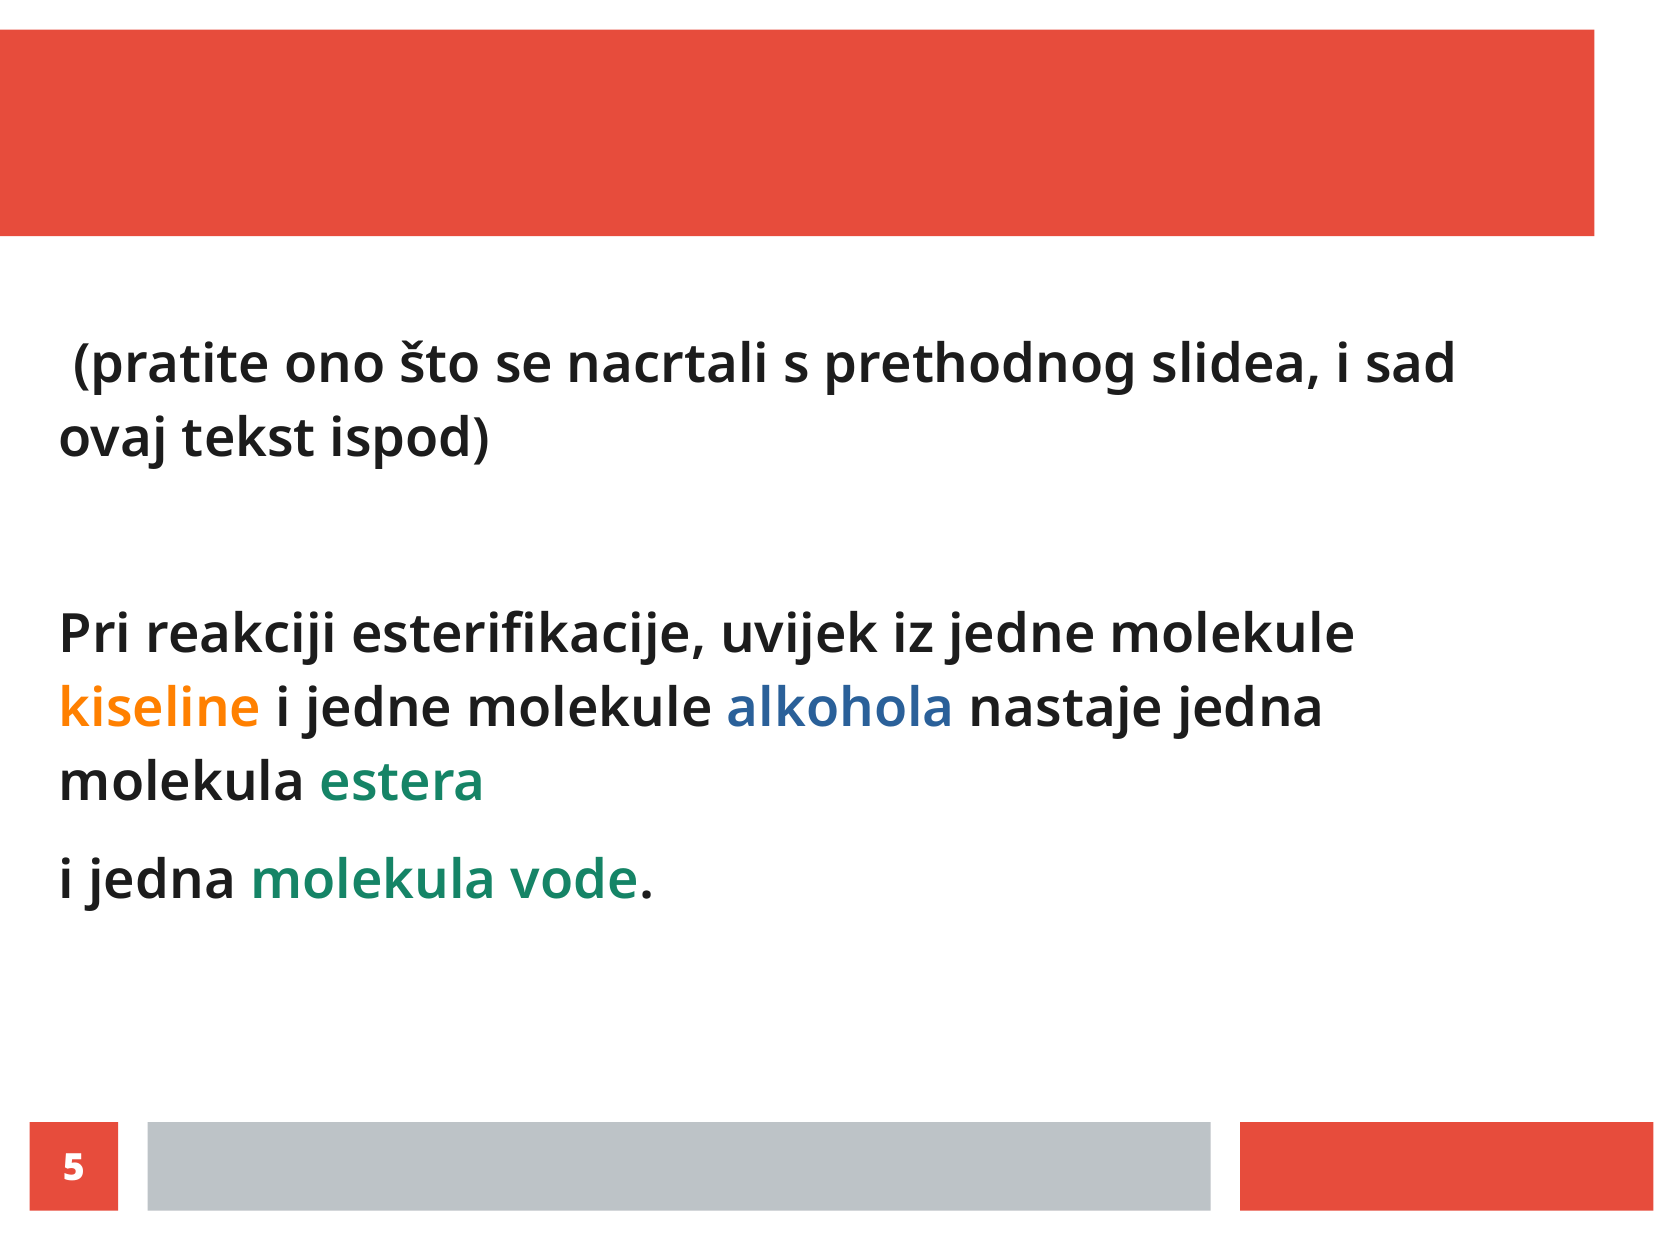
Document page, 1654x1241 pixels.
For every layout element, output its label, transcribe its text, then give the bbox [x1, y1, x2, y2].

list (pratite ono što se nacrtali s prethodnog slidea, i sad ovaj tekst ispod) Pri reakciji esterifikacije, uvijek iz jedne molekule kiseline i jedne molekule alkohola nastaje jedna molekula estera i jedna molekula vode. [59, 324, 1565, 1093]
